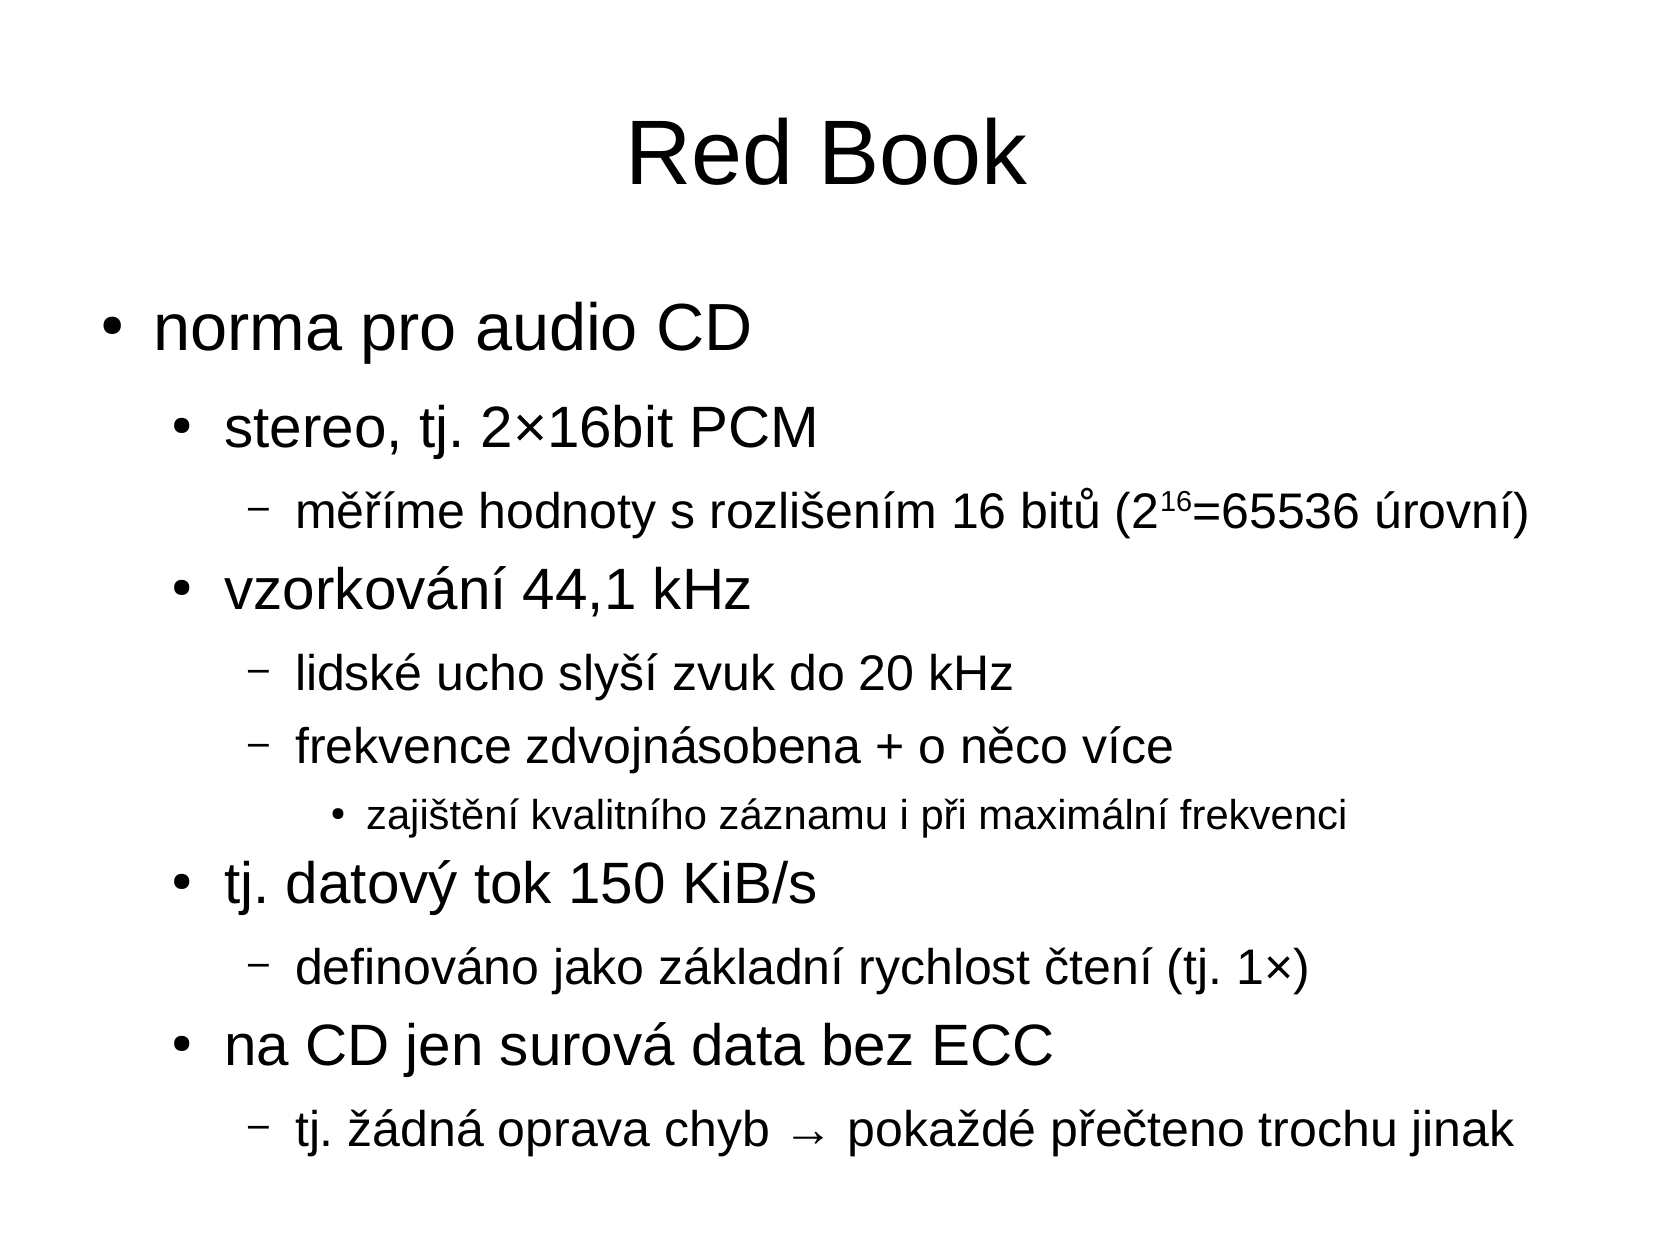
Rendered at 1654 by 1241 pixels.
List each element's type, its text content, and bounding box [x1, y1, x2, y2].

list norma pro audio CD stereo, tj. 2×16bit PCM měříme hodnoty s rozlišením 16 bitů (216=65536 úrovní) vzorkování 44,1 kHz lidské ucho slyší zvuk do 20 kHz frekvence zdvojnásobena + o něco více zajištění kvalitního záznamu i při maximální frekvenci tj. datový tok 150 KiB/s definováno jako základní rychlost čtení (tj. 1×) na CD jen surová data bez ECC tj. žádná oprava chyb → pokaždé přečteno trochu jinak [82, 290, 1571, 1159]
title Red Book [82, 56, 1571, 250]
